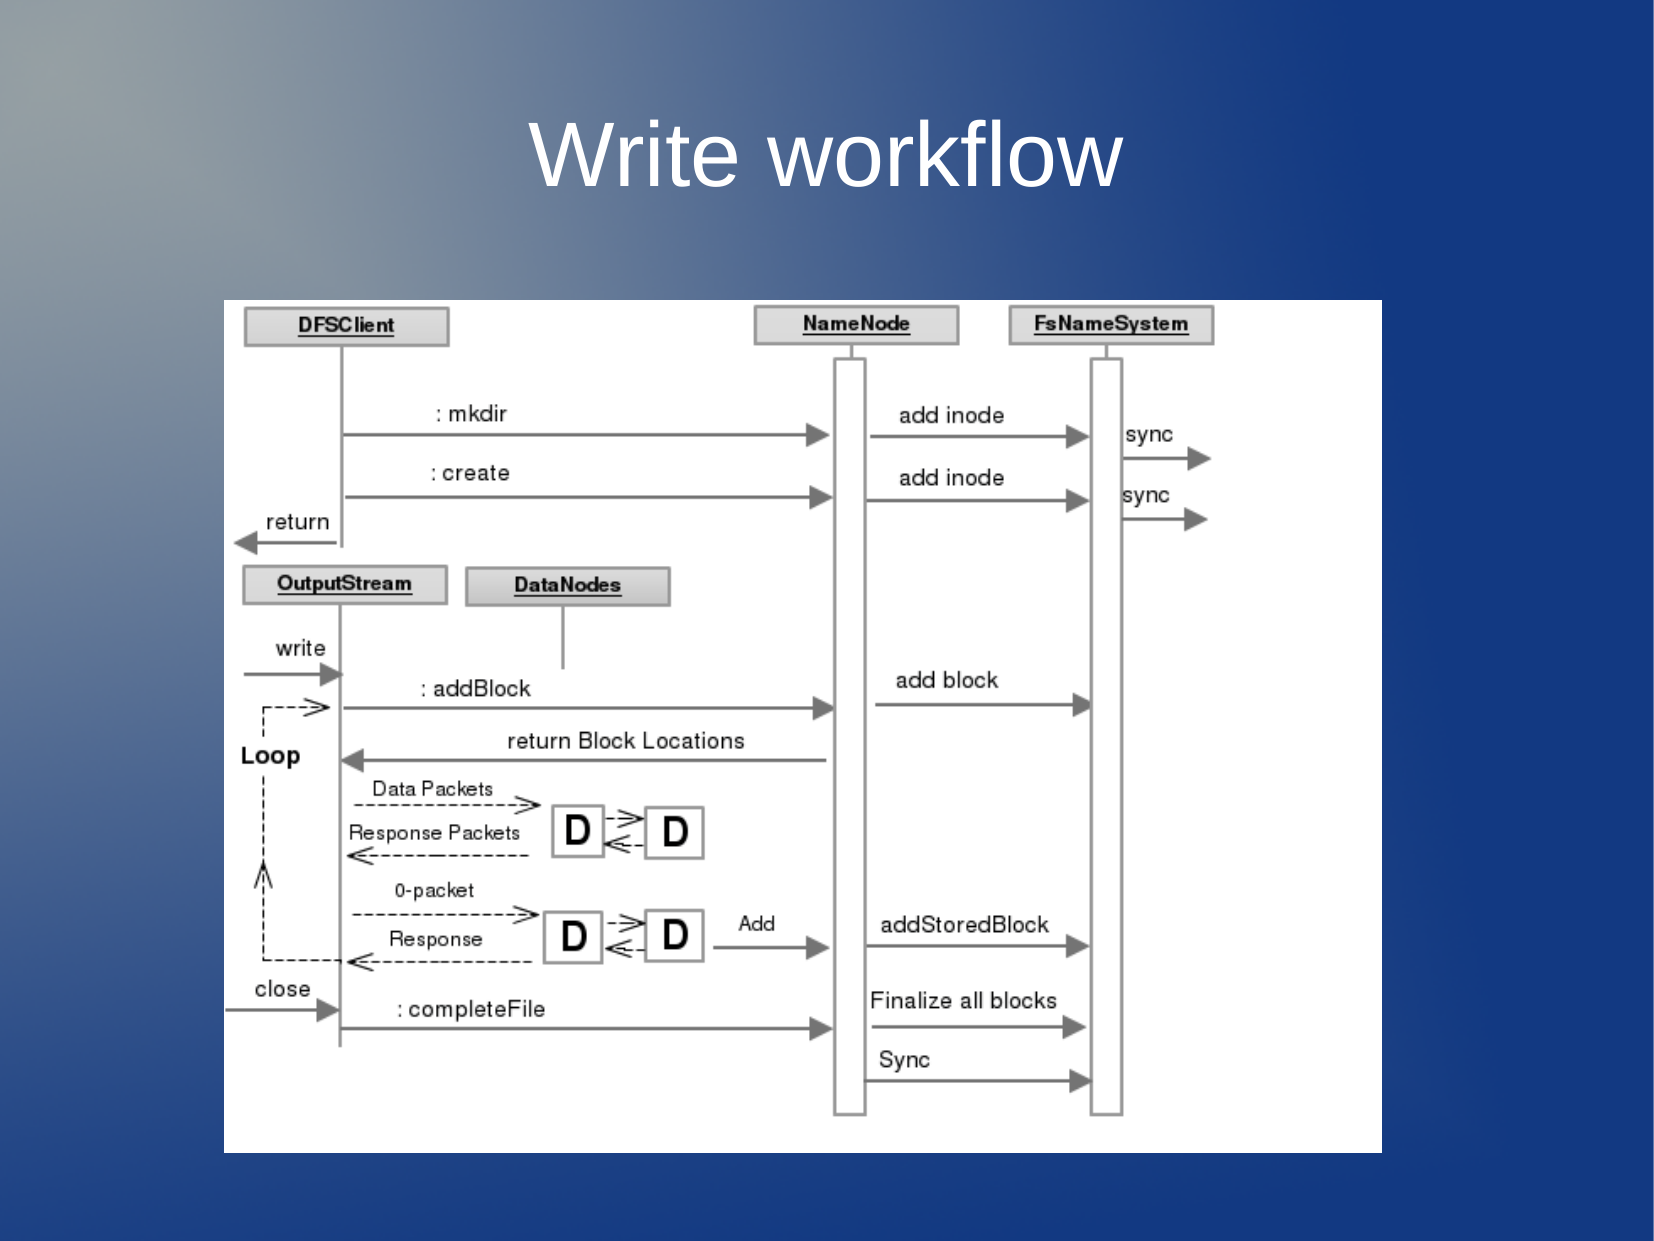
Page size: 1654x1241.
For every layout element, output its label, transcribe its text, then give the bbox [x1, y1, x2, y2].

title Write workflow [82, 56, 1571, 249]
picture [0, 0, 1654, 1241]
chart [150, 300, 1654, 1153]
